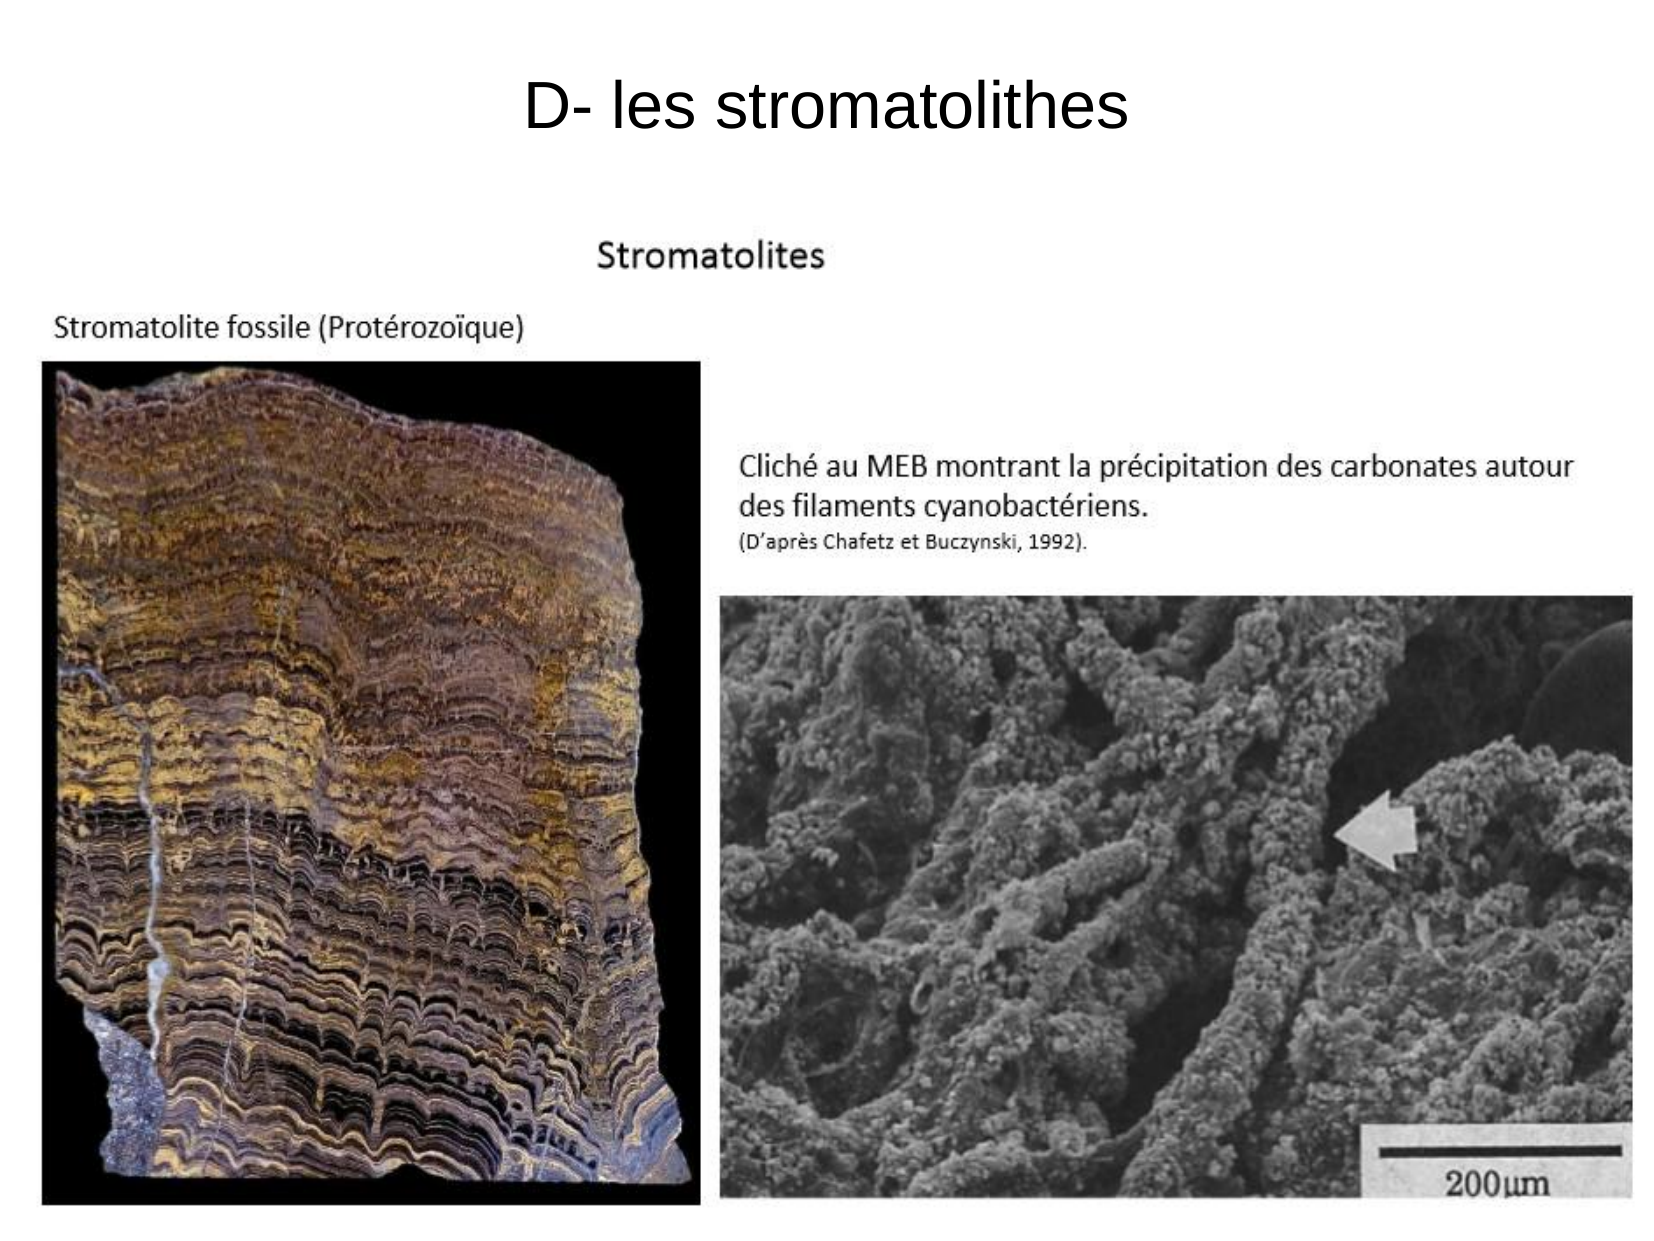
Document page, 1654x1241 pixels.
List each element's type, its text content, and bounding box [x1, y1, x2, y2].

title D- les stromatolithes [82, 2, 1571, 210]
picture [23, 212, 1654, 1229]
